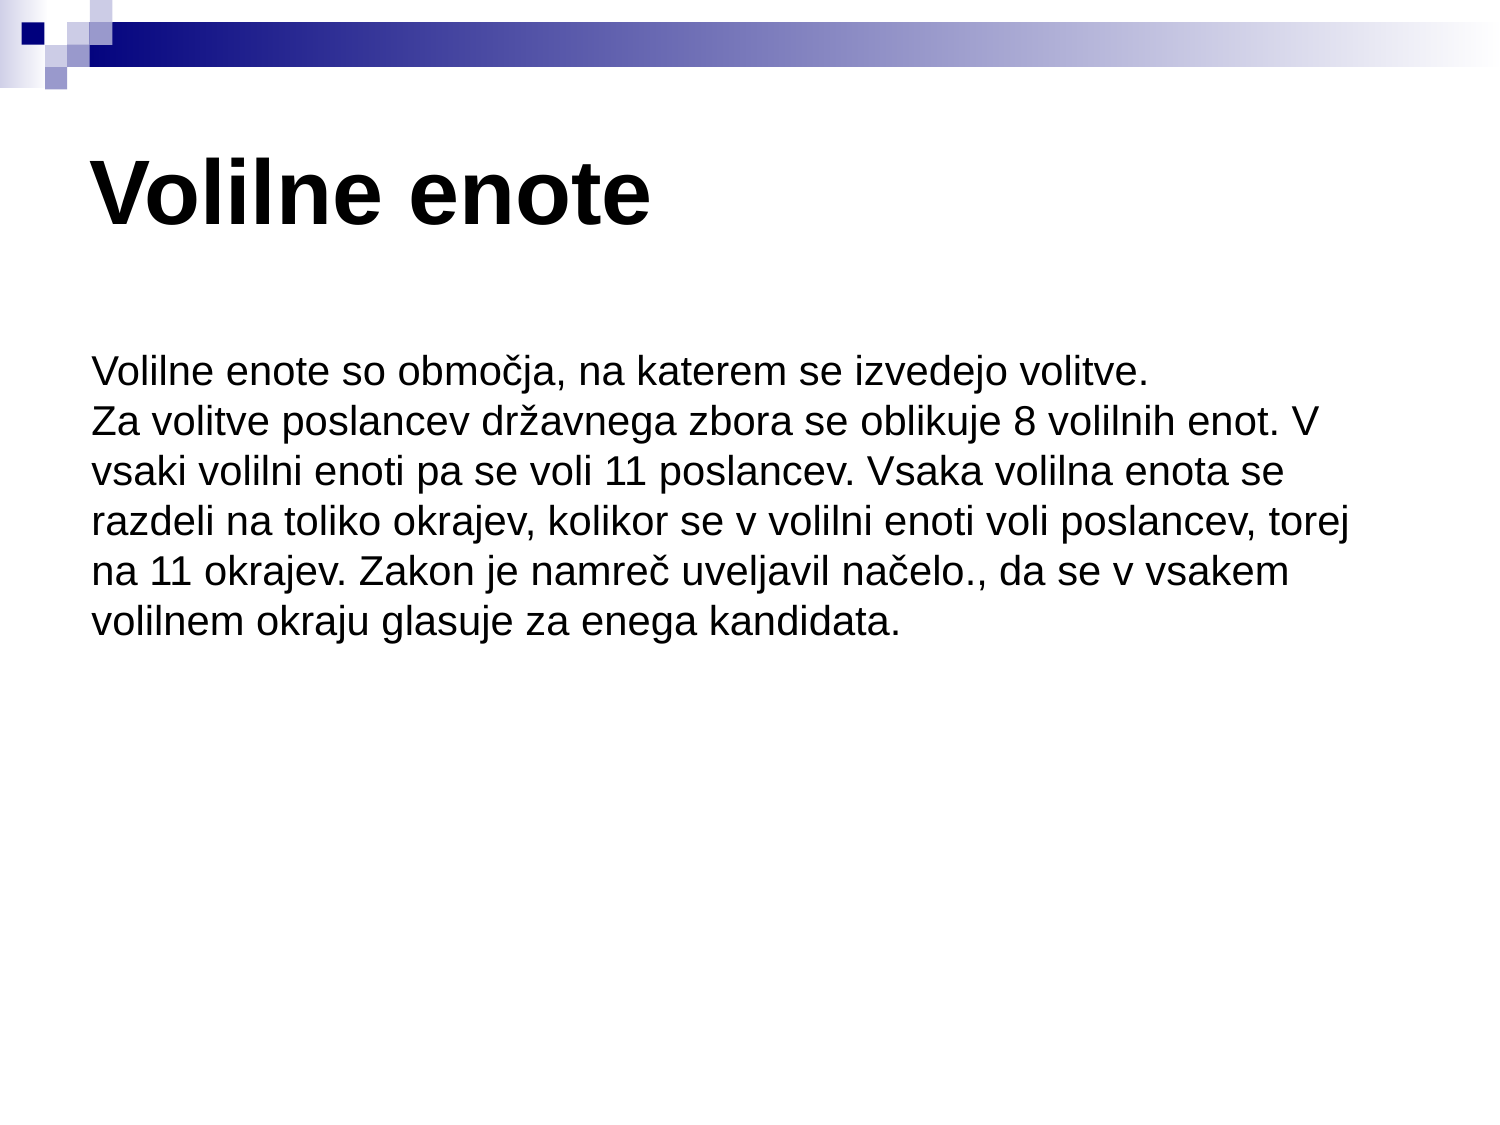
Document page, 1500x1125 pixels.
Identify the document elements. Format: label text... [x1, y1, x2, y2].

text_box Volilne enote so območja, na katerem se izvedejo volitve. Za volitve poslancev državnega zbora se oblikuje 8 volilnih enot. V vsaki volilni enoti pa se voli 11 poslancev. Vsaka volilna enota se razdeli na toliko okrajev, kolikor se v volilni enoti voli poslancev, torej na 11 okrajev. Zakon je namreč uveljavil načelo., da se v vsakem volilnem okraju glasuje za enega kandidata. [76, 290, 1424, 652]
title Volilne enote [75, 75, 1425, 300]
